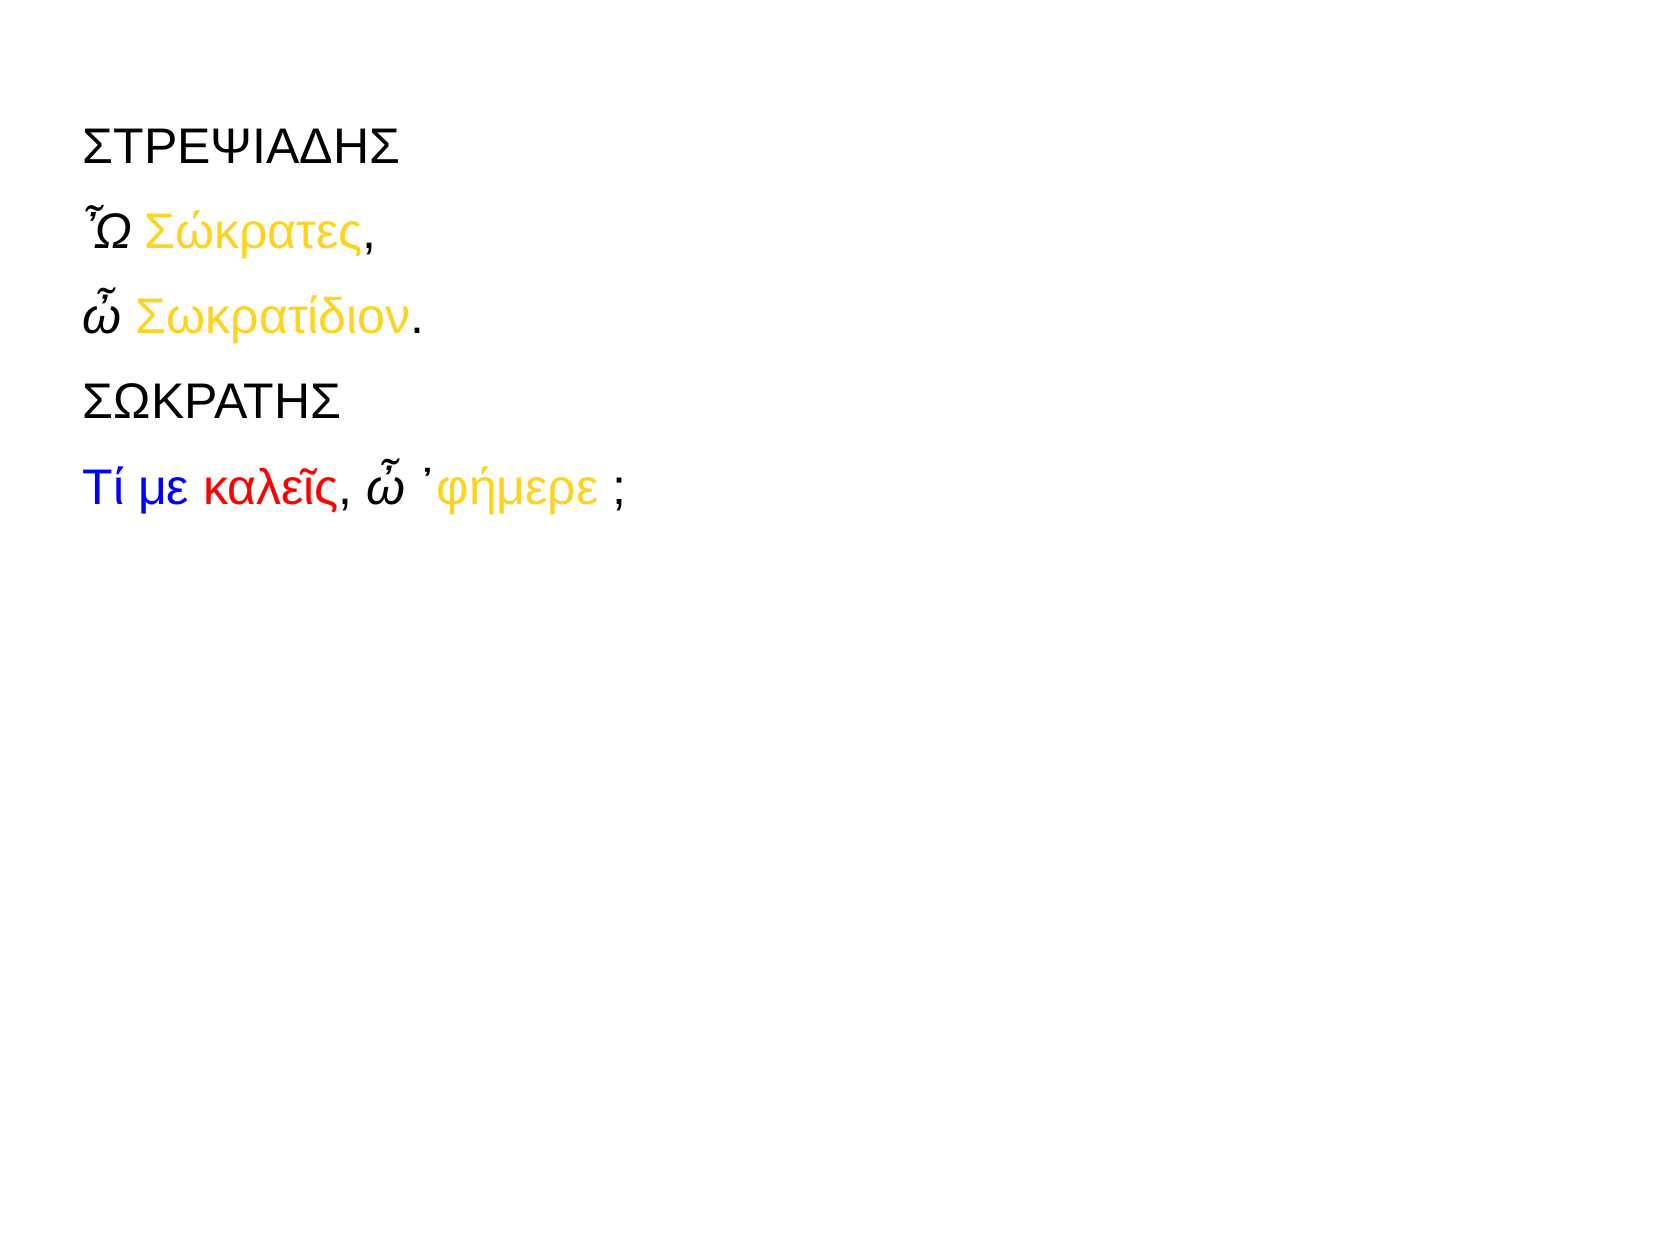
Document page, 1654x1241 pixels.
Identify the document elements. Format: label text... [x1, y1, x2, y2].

list ΣΤΡΕΨΙΑΔΗΣ Ὦ Σώκρατες, ὦ Σωκρατίδιον. ΣΩΚΡΑΤΗΣ Τί με καλεῖς, ὦ ᾿φήμερε ; [82, 118, 1571, 1153]
